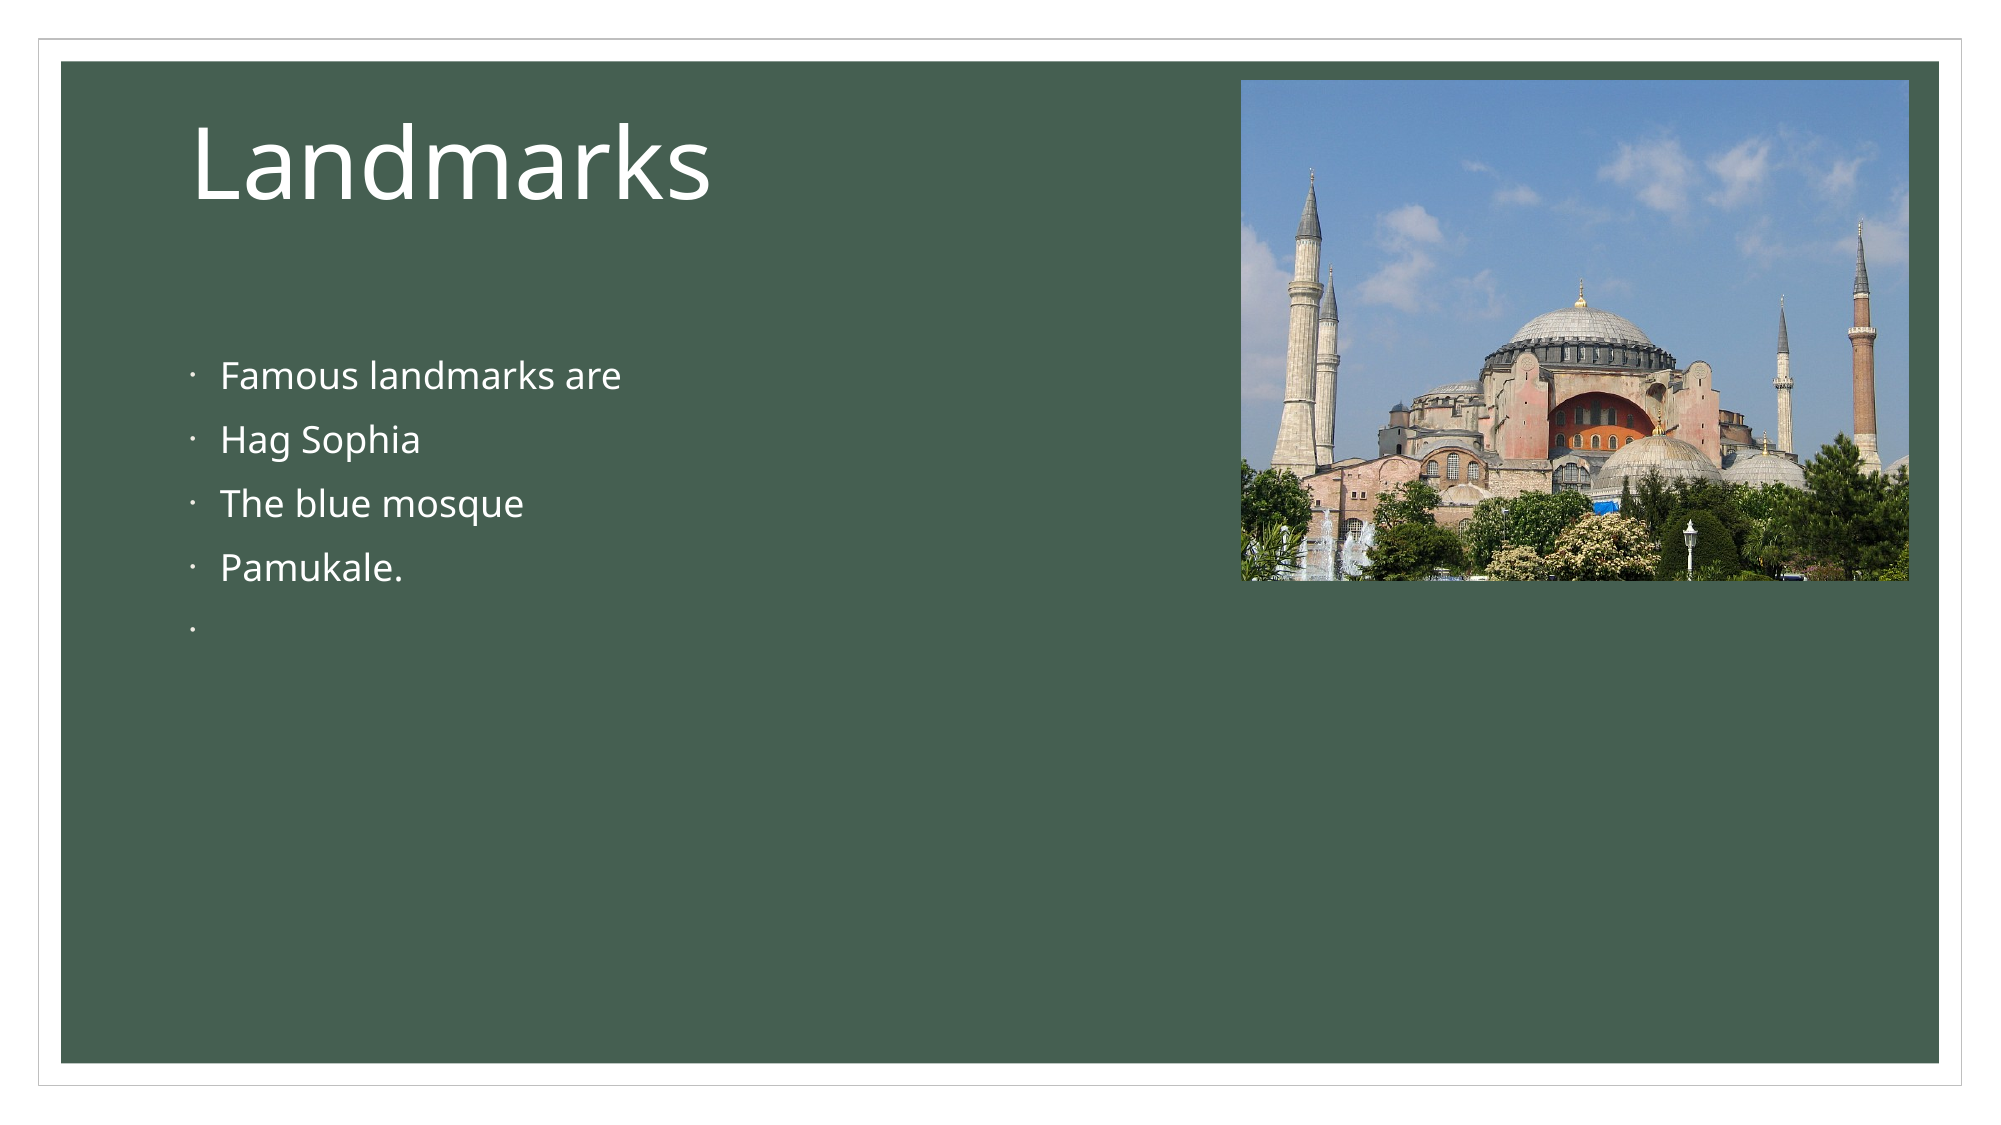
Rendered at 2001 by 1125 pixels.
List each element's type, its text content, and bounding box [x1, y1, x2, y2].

picture [1241, 80, 1909, 581]
list Famous landmarks are Hag Sophia The blue mosque Pamukale. [174, 345, 1825, 990]
title Landmarks [174, 105, 1241, 331]
